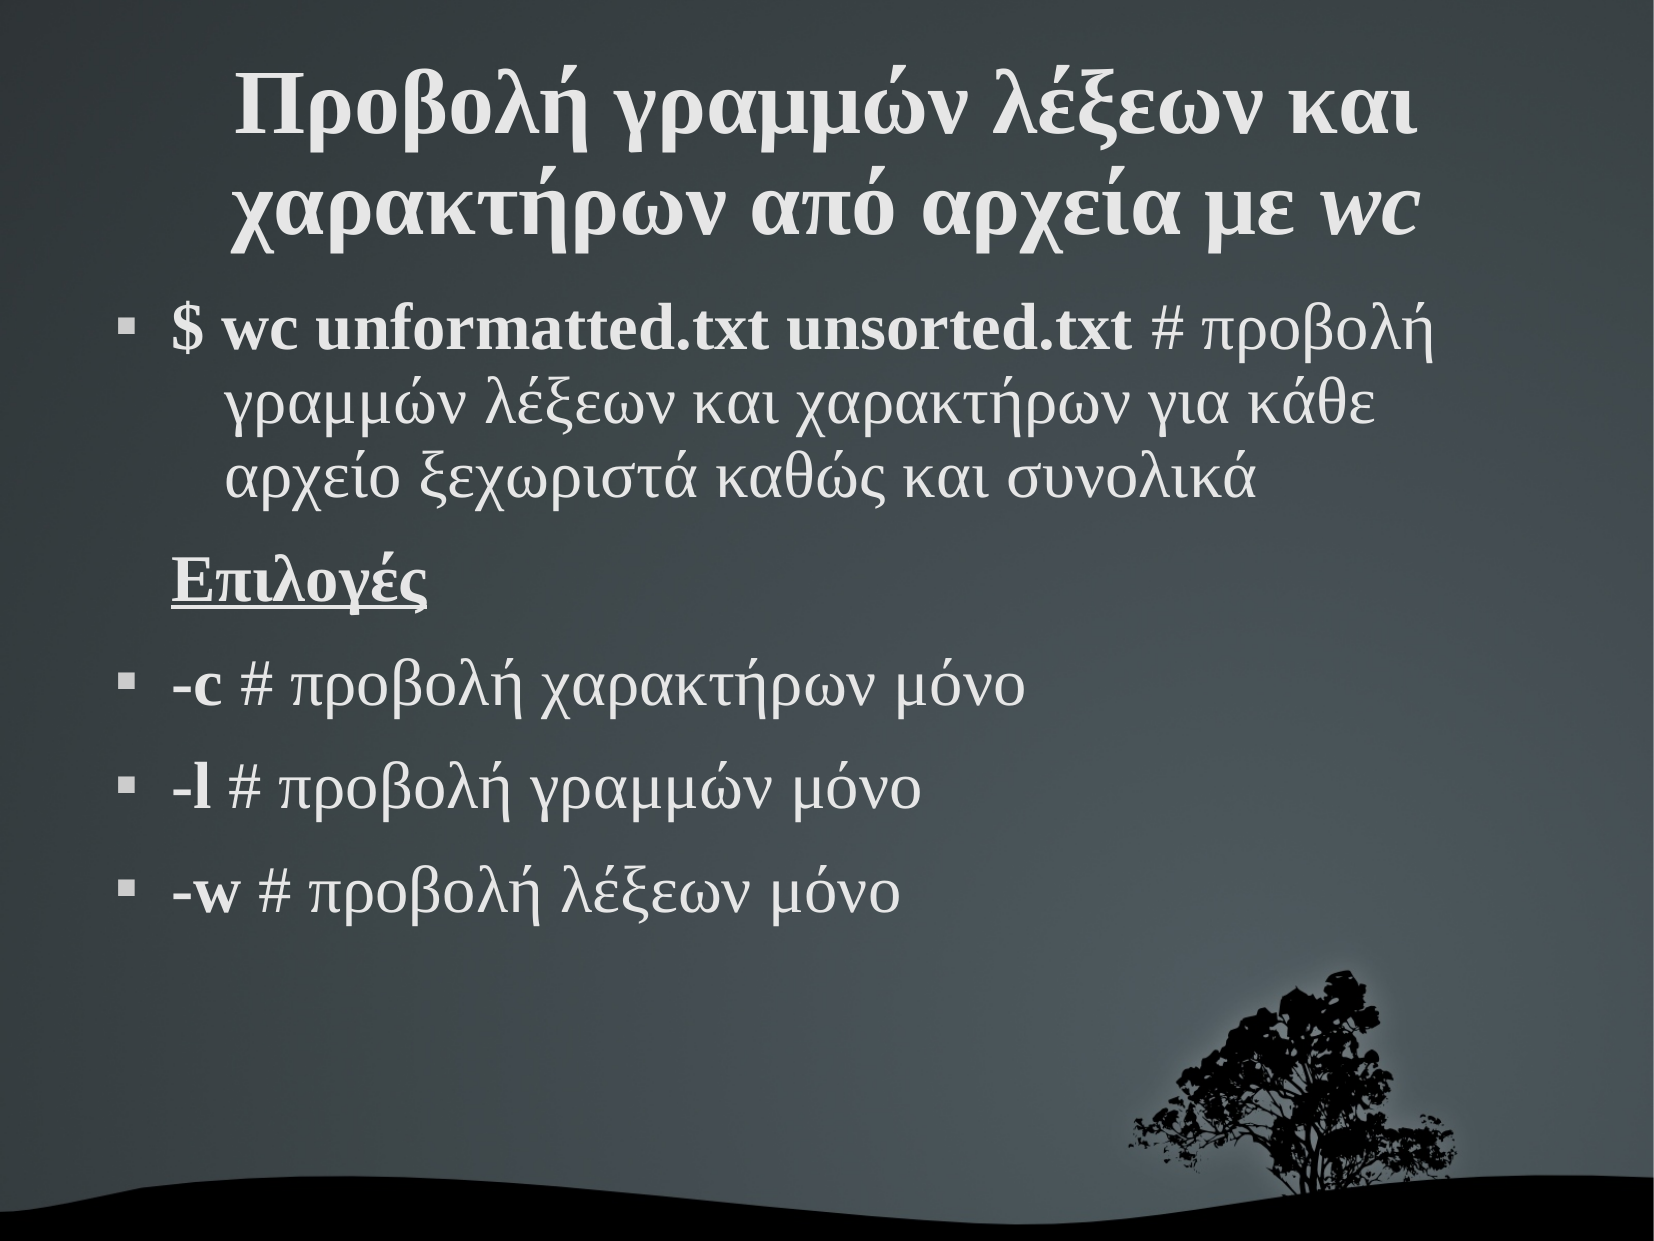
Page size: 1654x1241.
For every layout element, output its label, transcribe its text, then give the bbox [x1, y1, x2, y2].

list $ wc unformatted.txt unsorted.txt # προβολή γραμμών λέξεων και χαρακτήρων για κάθε αρχείο ξεχωριστά καθώς και συνολικά Επιλογές -c # προβολή χαρακτήρων μόνο -l # προβολή γραμμών μόνο -w # προβολή λέξεων μόνο [82, 290, 1571, 1109]
picture [0, 0, 1654, 1241]
title Προβολή γραμμών λέξεων και χαρακτήρων από αρχεία με wc [82, 33, 1571, 273]
